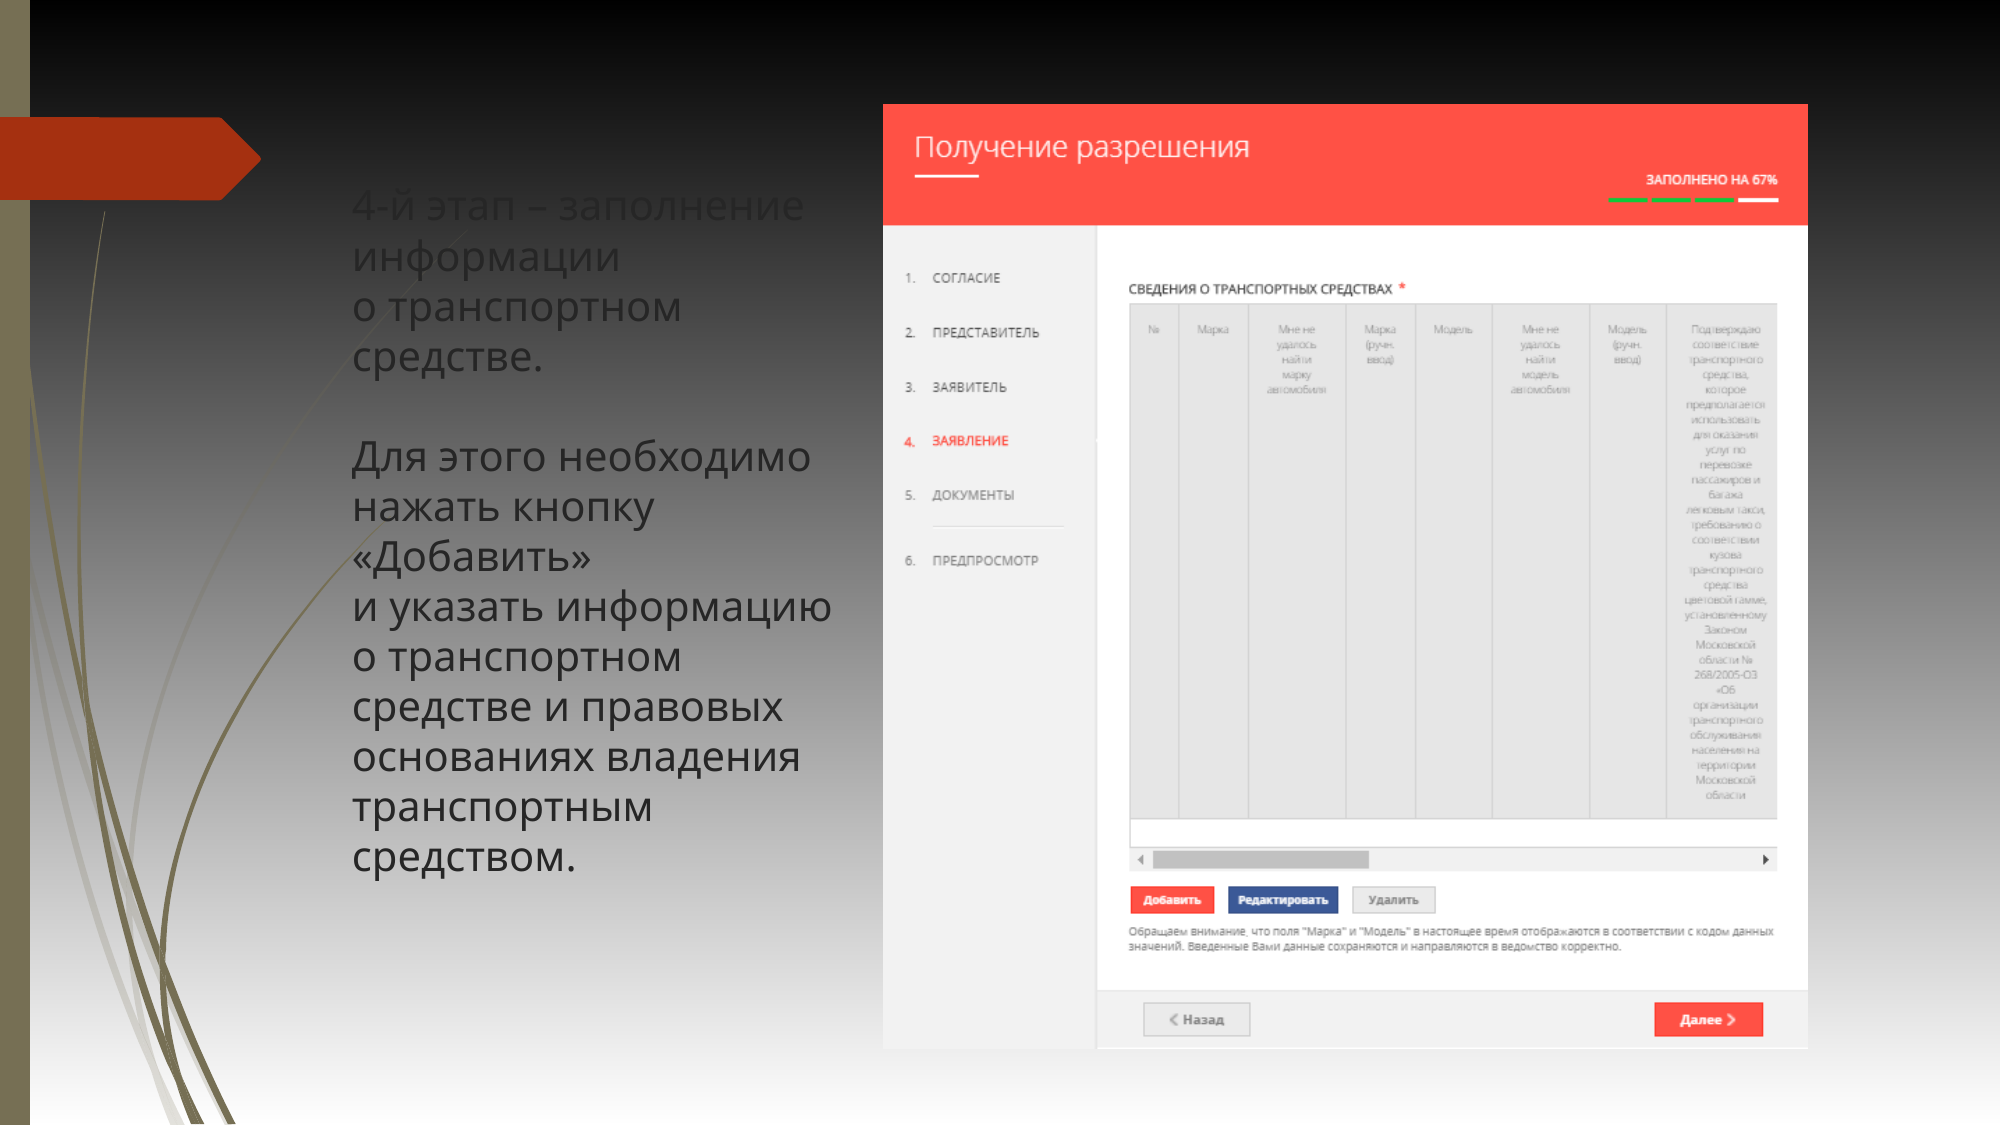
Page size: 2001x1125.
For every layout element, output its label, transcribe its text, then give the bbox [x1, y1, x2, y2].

title 4-й этап – заполнение информации о транспортном средстве. Для этого необходимо нажать кнопку «Добавить» и указать информацию о транспортном средстве и правовых основаниях владения транспортным средством. [337, 171, 860, 439]
picture [883, 104, 1808, 1049]
